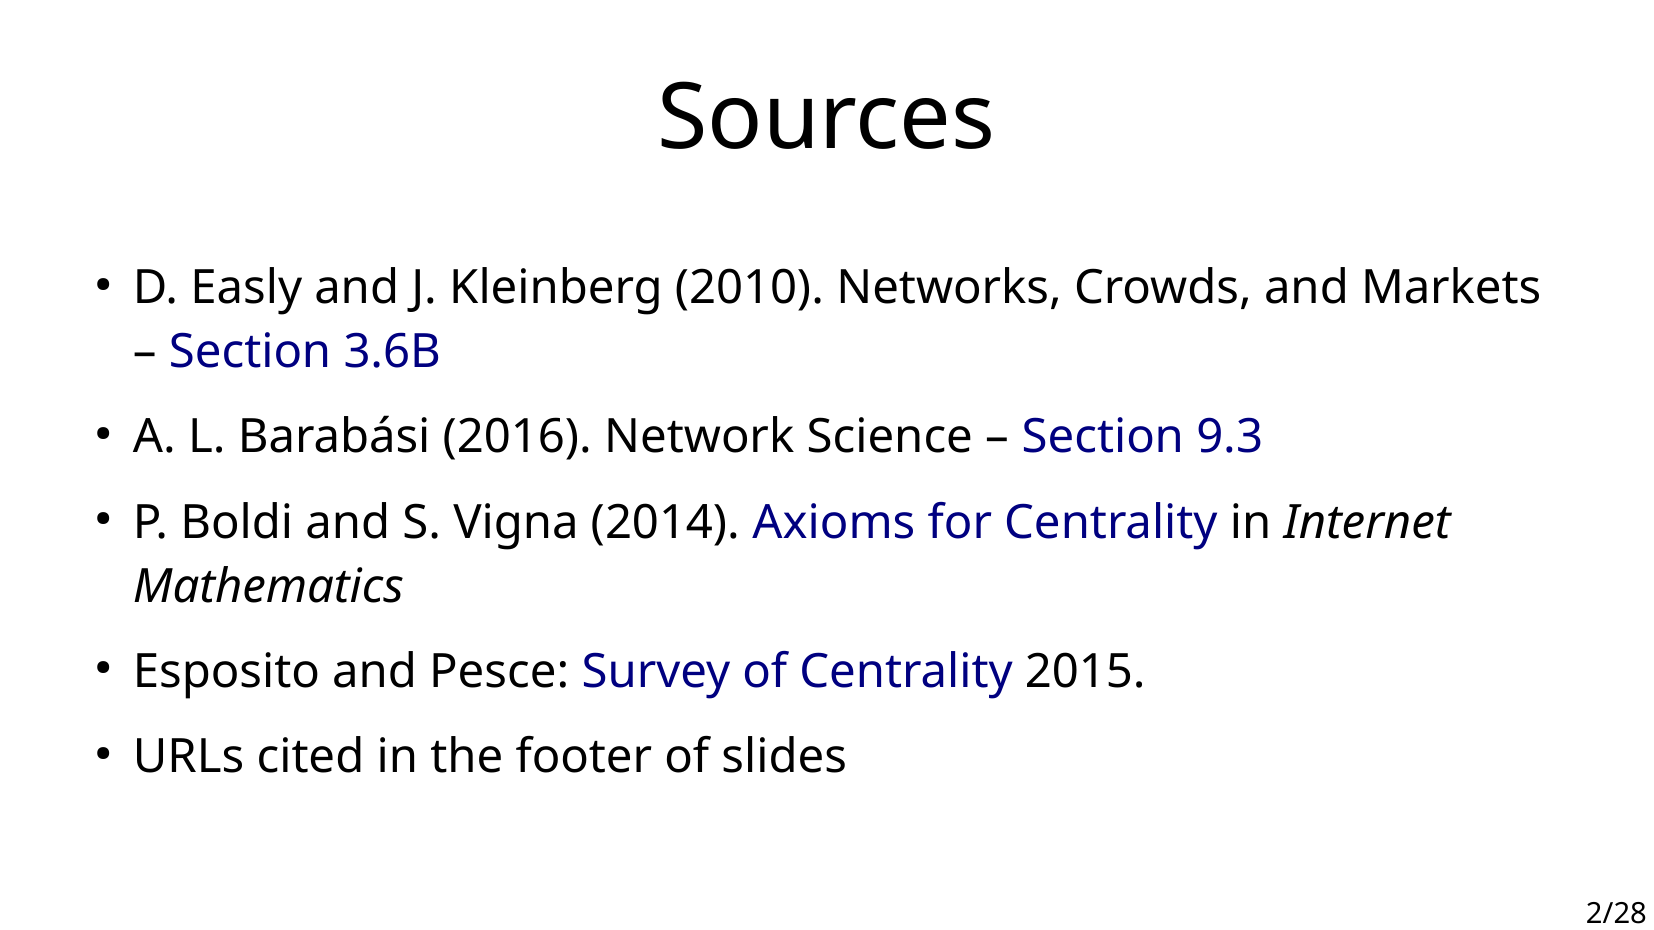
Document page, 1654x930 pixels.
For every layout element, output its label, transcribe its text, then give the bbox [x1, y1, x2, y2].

title Sources [82, 1, 1571, 225]
list D. Easly and J. Kleinberg (2010). Networks, Crowds, and Markets – Section 3.6B A. L. Barabási (2016). Network Science – Section 9.3 P. Boldi and S. Vigna (2014). Axioms for Centrality in Internet Mathematics Esposito and Pesce: Survey of Centrality 2015. URLs cited in the footer of slides [82, 252, 1571, 793]
